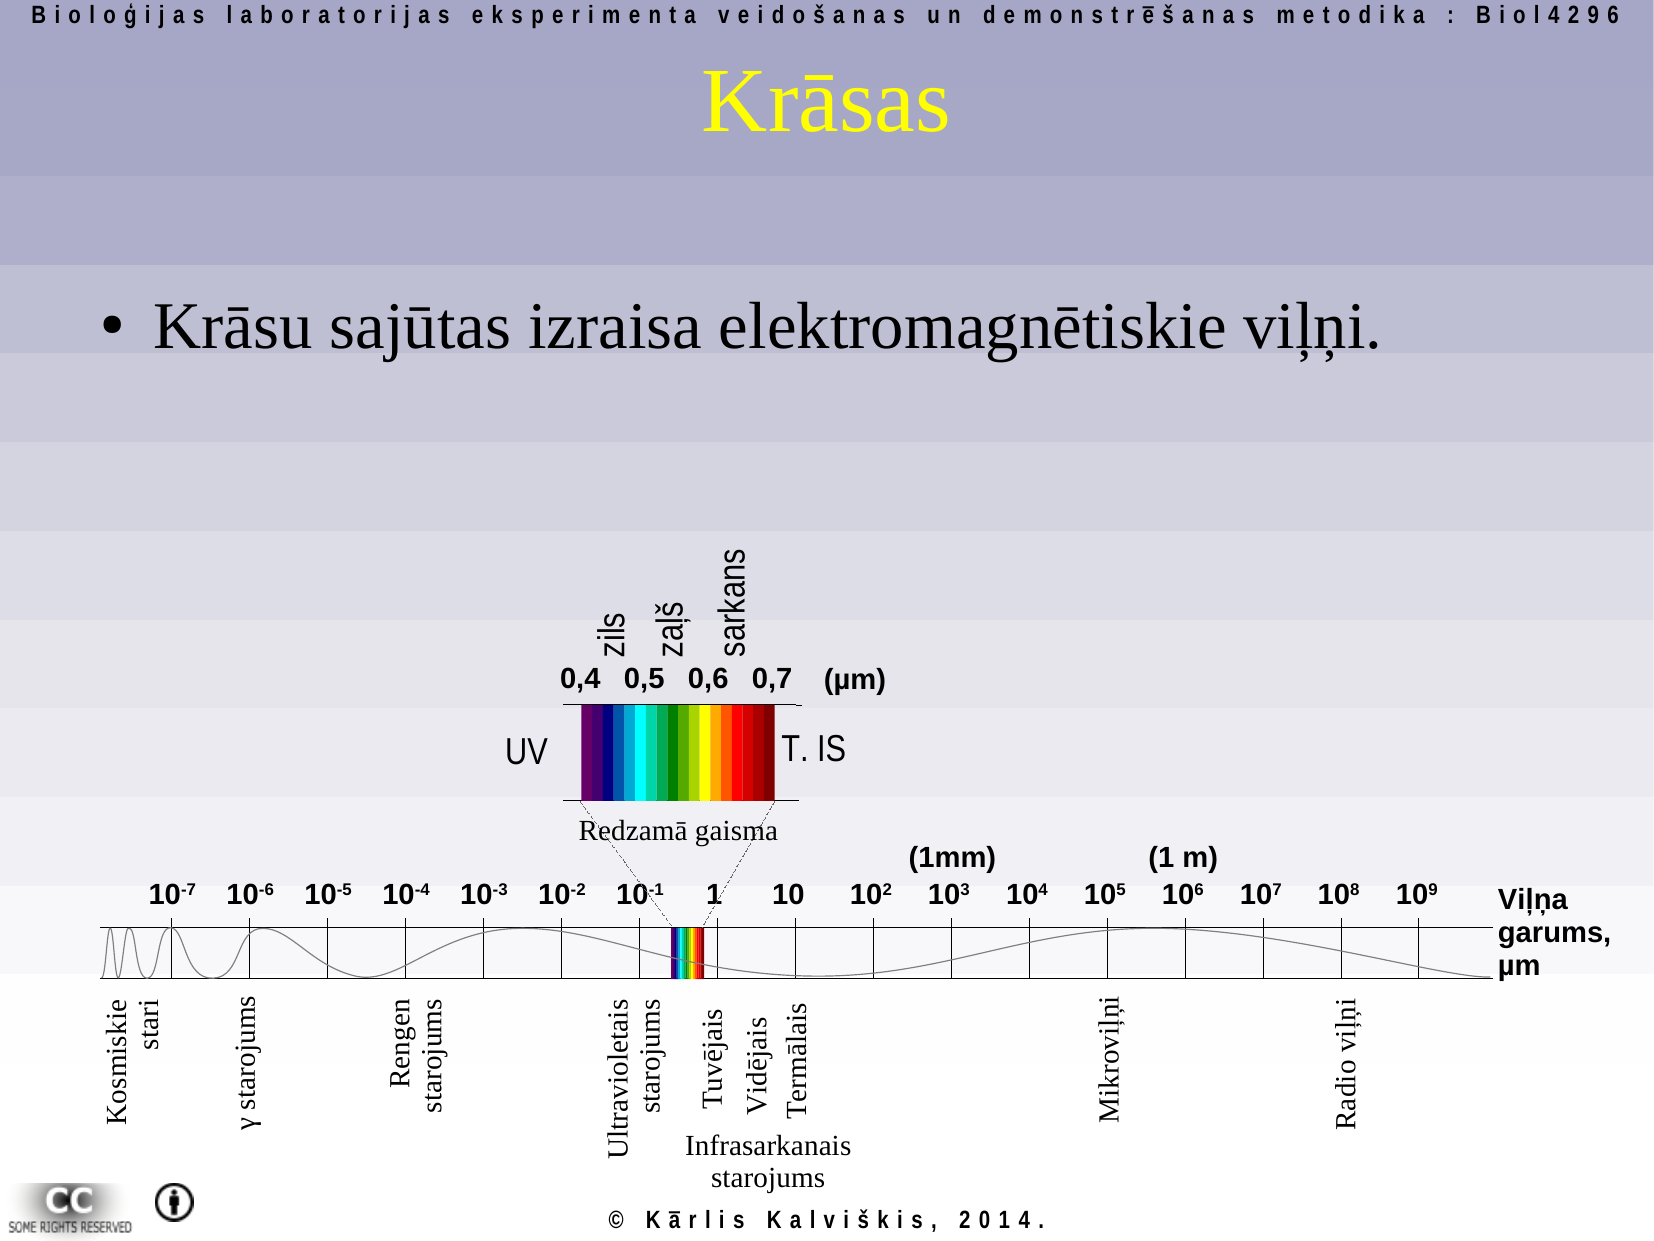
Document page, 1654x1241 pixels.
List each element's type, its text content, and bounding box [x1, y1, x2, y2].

text_box 0,4 [559, 661, 624, 695]
text_box 10-6 [226, 878, 275, 912]
text_box Kosmiskie stari [99, 995, 165, 1126]
text_box [685, 962, 705, 980]
text_box 1 [705, 878, 723, 912]
text_box Tuvējais [695, 995, 729, 1110]
text_box Mikroviļņi [1092, 995, 1125, 1124]
text_box [685, 927, 705, 963]
text_box [581, 705, 645, 801]
text_box (1mm) [908, 841, 997, 874]
text_box 105 [1083, 878, 1127, 912]
text_box Radio viļņi [1329, 995, 1362, 1131]
title Krāsas [29, 49, 1625, 296]
text_box 10-7 [148, 878, 197, 912]
text_box Viļņa garums, µm [1497, 882, 1612, 982]
text_box Redzamā gaisma [578, 814, 794, 852]
text_box 0,6 [687, 661, 751, 695]
text_box Infrasarkanais starojums [685, 1129, 861, 1195]
text_box 10-2 [538, 878, 587, 912]
text_box γ starojums [228, 995, 262, 1131]
list Krāsu sajūtas izraisa elektromagnētiskie viļņi. [82, 289, 1571, 1113]
text_box [671, 959, 681, 980]
text_box 104 [1005, 878, 1049, 912]
text_box 0,5 [624, 661, 687, 695]
text_box (µm) [823, 663, 888, 697]
text_box 0,7 [751, 661, 825, 695]
text_box 10 [772, 878, 805, 912]
text_box 10-5 [304, 878, 353, 912]
text_box [657, 705, 775, 801]
text_box Vidējais [740, 999, 773, 1116]
text_box sarkans [709, 526, 753, 658]
text_box 109 [1395, 878, 1438, 912]
picture [0, 0, 1654, 1241]
text_box Ultravioletais starojums [601, 995, 666, 1160]
text_box [671, 927, 681, 958]
text_box zaļš [647, 590, 691, 658]
text_box T. IS [781, 726, 861, 769]
text_box 107 [1239, 878, 1282, 912]
text_box 102 [850, 878, 893, 912]
text_box 10-1 [616, 878, 665, 912]
text_box UV [505, 729, 562, 773]
text_box (1 m) [1148, 841, 1219, 874]
text_box Termālais [780, 997, 813, 1121]
text_box 103 [927, 878, 971, 912]
text_box zils [589, 600, 632, 658]
text_box Rengen starojums [383, 995, 448, 1114]
text_box 106 [1161, 878, 1204, 912]
text_box 10-4 [382, 878, 431, 912]
text_box 108 [1317, 878, 1360, 912]
text_box 10-3 [460, 878, 509, 912]
